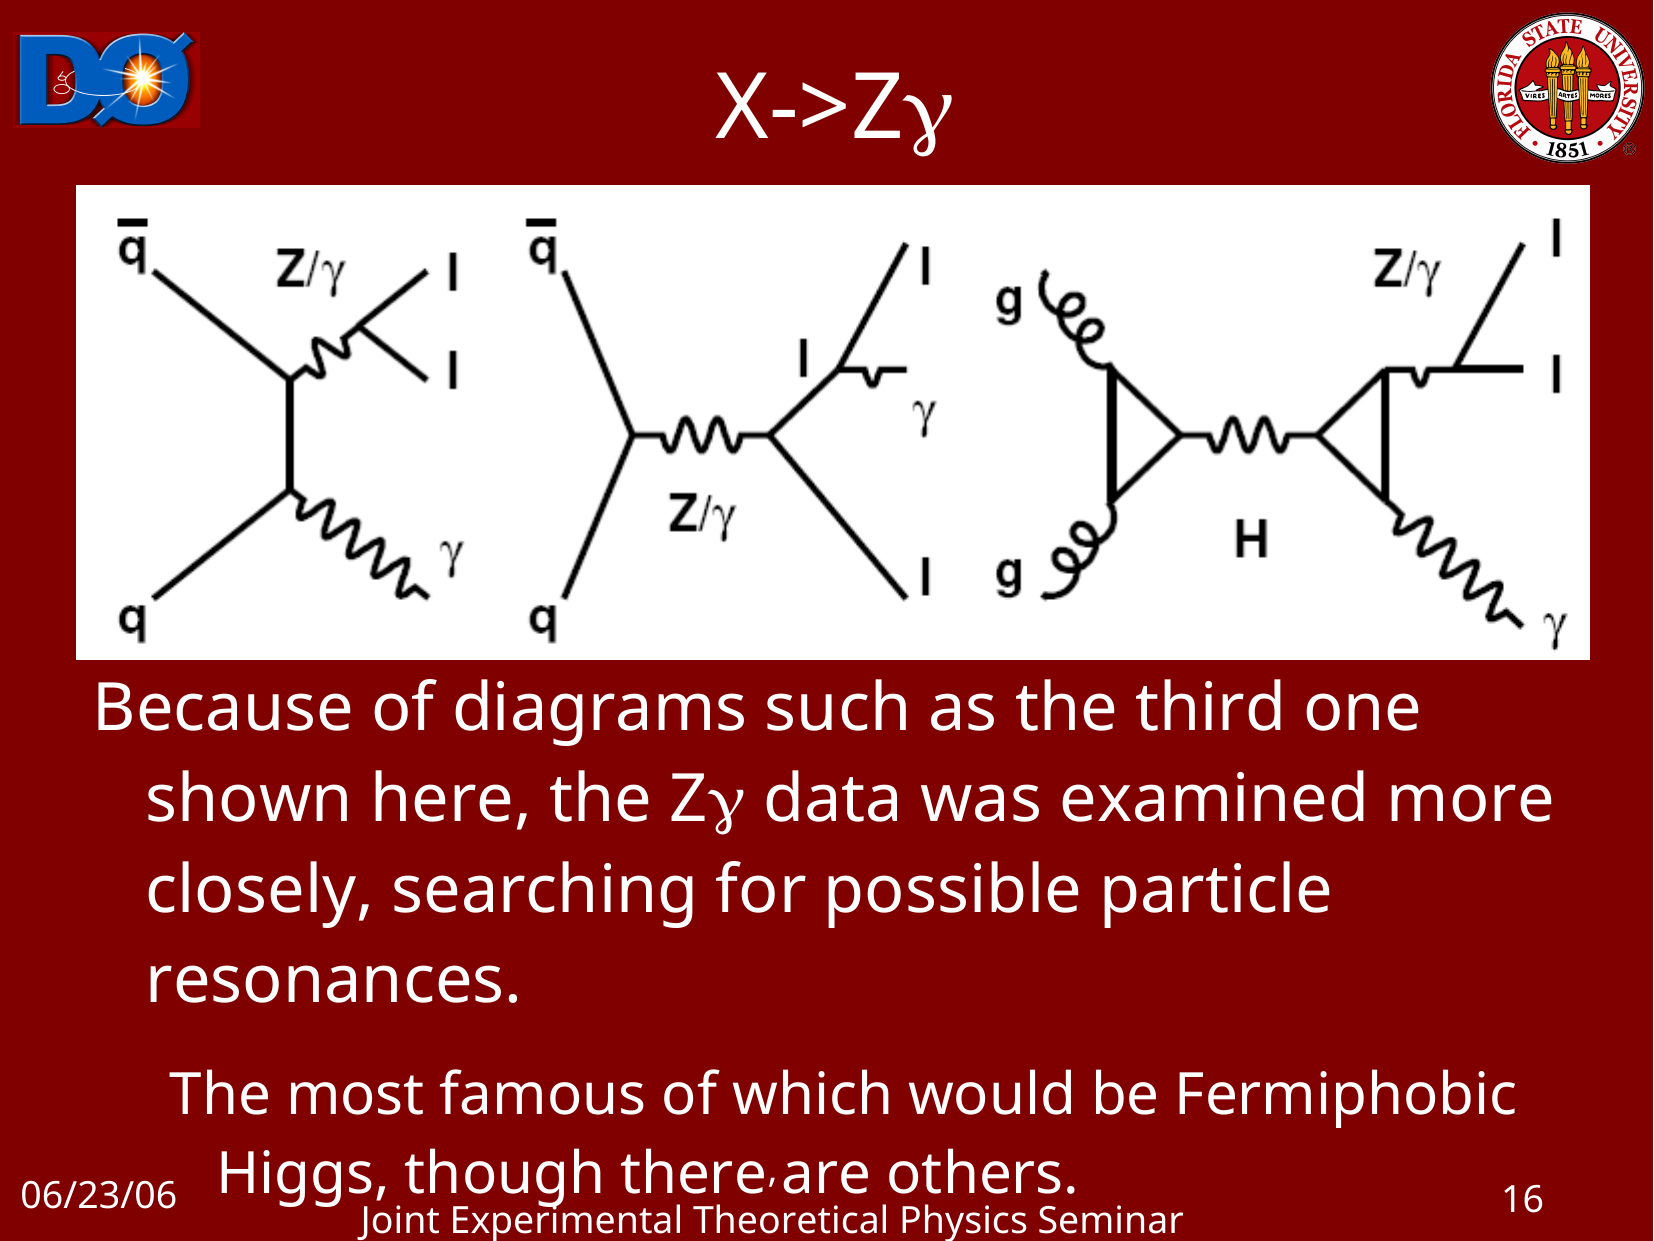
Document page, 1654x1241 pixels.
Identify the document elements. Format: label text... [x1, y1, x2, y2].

picture [1489, 11, 1646, 165]
picture [13, 32, 196, 128]
picture [76, 185, 1590, 660]
list Because of diagrams such as the third one shown here, the Zg data was examined more closely, searching for possible particle resonances. The most famous of which would be Fermiphobic Higgs, though there are others. [75, 659, 1563, 1139]
title X->Zg [196, 0, 1475, 185]
